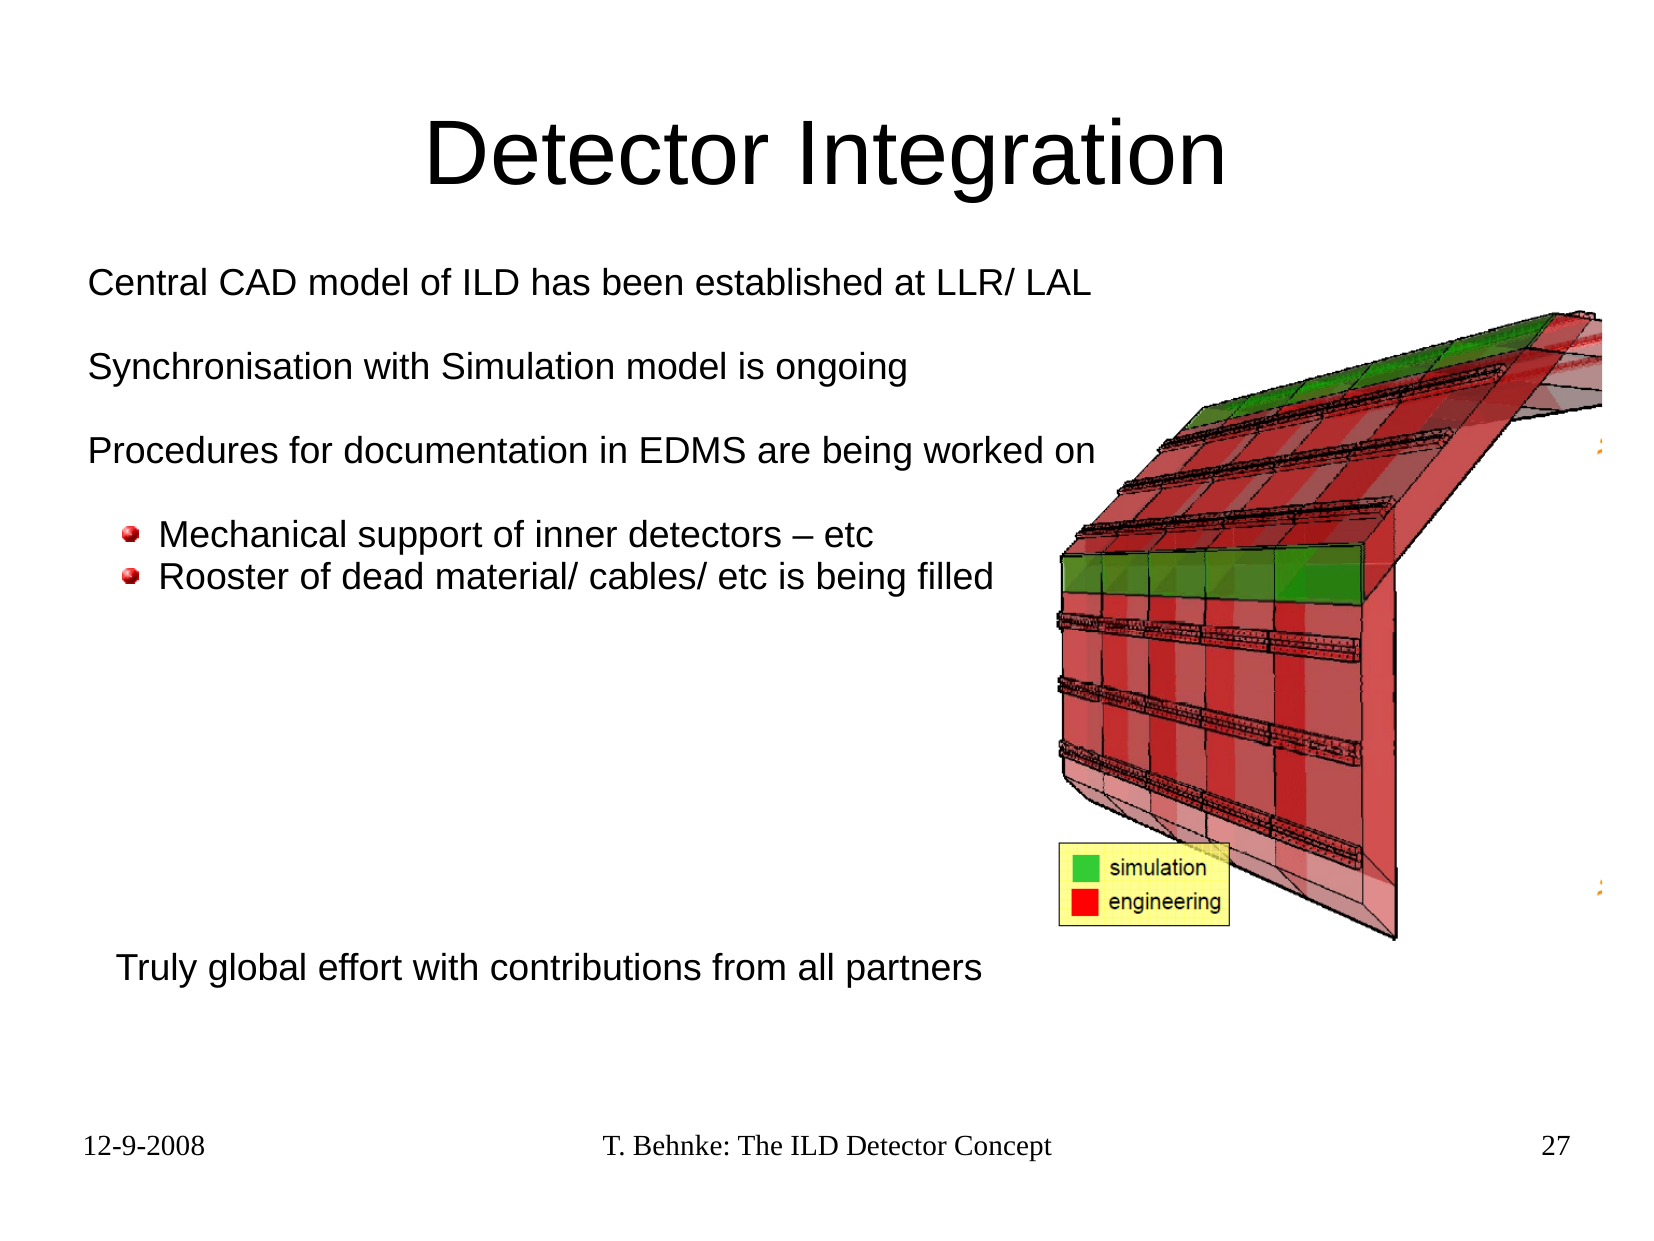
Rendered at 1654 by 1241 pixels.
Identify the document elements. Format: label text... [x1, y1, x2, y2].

text_box Central CAD model of ILD has been established at LLR/ LAL Synchronisation with Simulation model is ongoing Procedures for documentation in EDMS are being worked on Mechanical support of inner detectors – etc Rooster of dead material/ cables/ etc is being filled [72, 253, 1121, 648]
text_box Truly global effort with contributions from all partners [100, 939, 998, 997]
title Detector Integration [82, 49, 1571, 257]
picture [987, 310, 1603, 1005]
